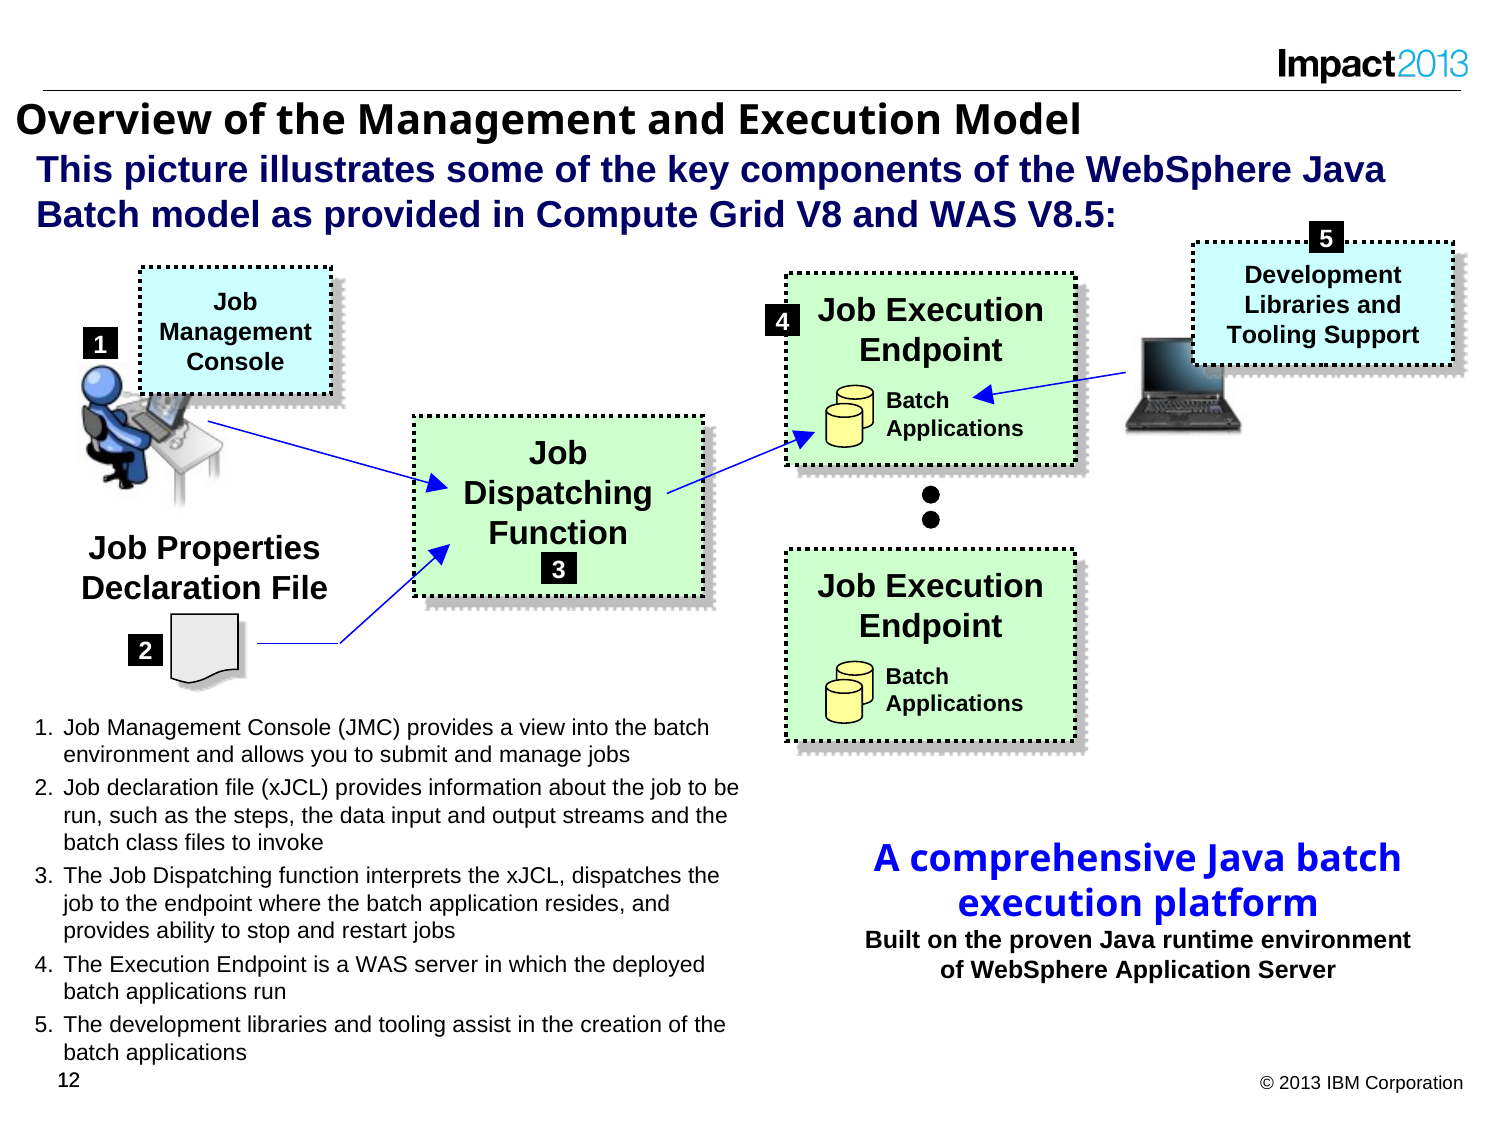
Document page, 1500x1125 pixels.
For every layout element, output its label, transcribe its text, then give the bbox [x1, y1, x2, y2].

text_box Development Libraries and Tooling Support [1198, 258, 1448, 349]
text_box Overview of the Management and Execution Model [0, 84, 1500, 151]
text_box A comprehensive Java batch execution platform Built on the proven Java runtime environment of WebSphere Application Server [845, 826, 1432, 992]
text_box Job Dispatching Function [433, 431, 684, 552]
picture [1279, 49, 1468, 84]
text_box [413, 415, 703, 485]
text_box Batch Applications [885, 385, 1036, 441]
text_box [413, 480, 433, 575]
text_box Job Management Console [146, 285, 326, 376]
text_box [922, 486, 940, 503]
text_box [786, 549, 1076, 741]
text_box 3 [547, 553, 570, 584]
picture [1121, 335, 1247, 436]
text_box [83, 327, 118, 359]
text_box 4 [771, 305, 794, 336]
text_box Job Execution Endpoint [813, 564, 1049, 645]
text_box [922, 511, 940, 528]
text_box 5 [1315, 222, 1338, 253]
text_box 2 [134, 634, 157, 665]
text_box [765, 273, 1076, 465]
text_box [171, 614, 238, 683]
text_box [413, 480, 703, 597]
text_box [128, 634, 163, 666]
text_box 1 [89, 328, 112, 359]
text_box [1192, 221, 1454, 365]
text_box Job Execution Endpoint [813, 288, 1049, 369]
text_box Batch Applications [885, 661, 1036, 717]
picture [77, 362, 228, 513]
text_box Job Management Console (JMC) provides a view into the batch environment and allows you to submit and manage jobs Job declaration file (xJCL) provides information about the job to be run, such as the steps, the data input and output streams and the batch class files to invoke The Job Dispatching function interprets the xJCL, dispatches the job to the endpoint where the batch application resides, and provides ability to stop and restart jobs The Execution Endpoint is a WAS server in which the deployed batch applications run The development libraries and tooling assist in the creation of the batch applications [19, 704, 758, 1073]
text_box This picture illustrates some of the key components of the WebSphere Java Batch model as provided in Compute Grid V8 and WAS V8.5: [35, 145, 1469, 236]
text_box Job Properties Declaration File [79, 526, 330, 607]
picture [1420, 52, 1432, 74]
text_box [139, 267, 332, 394]
